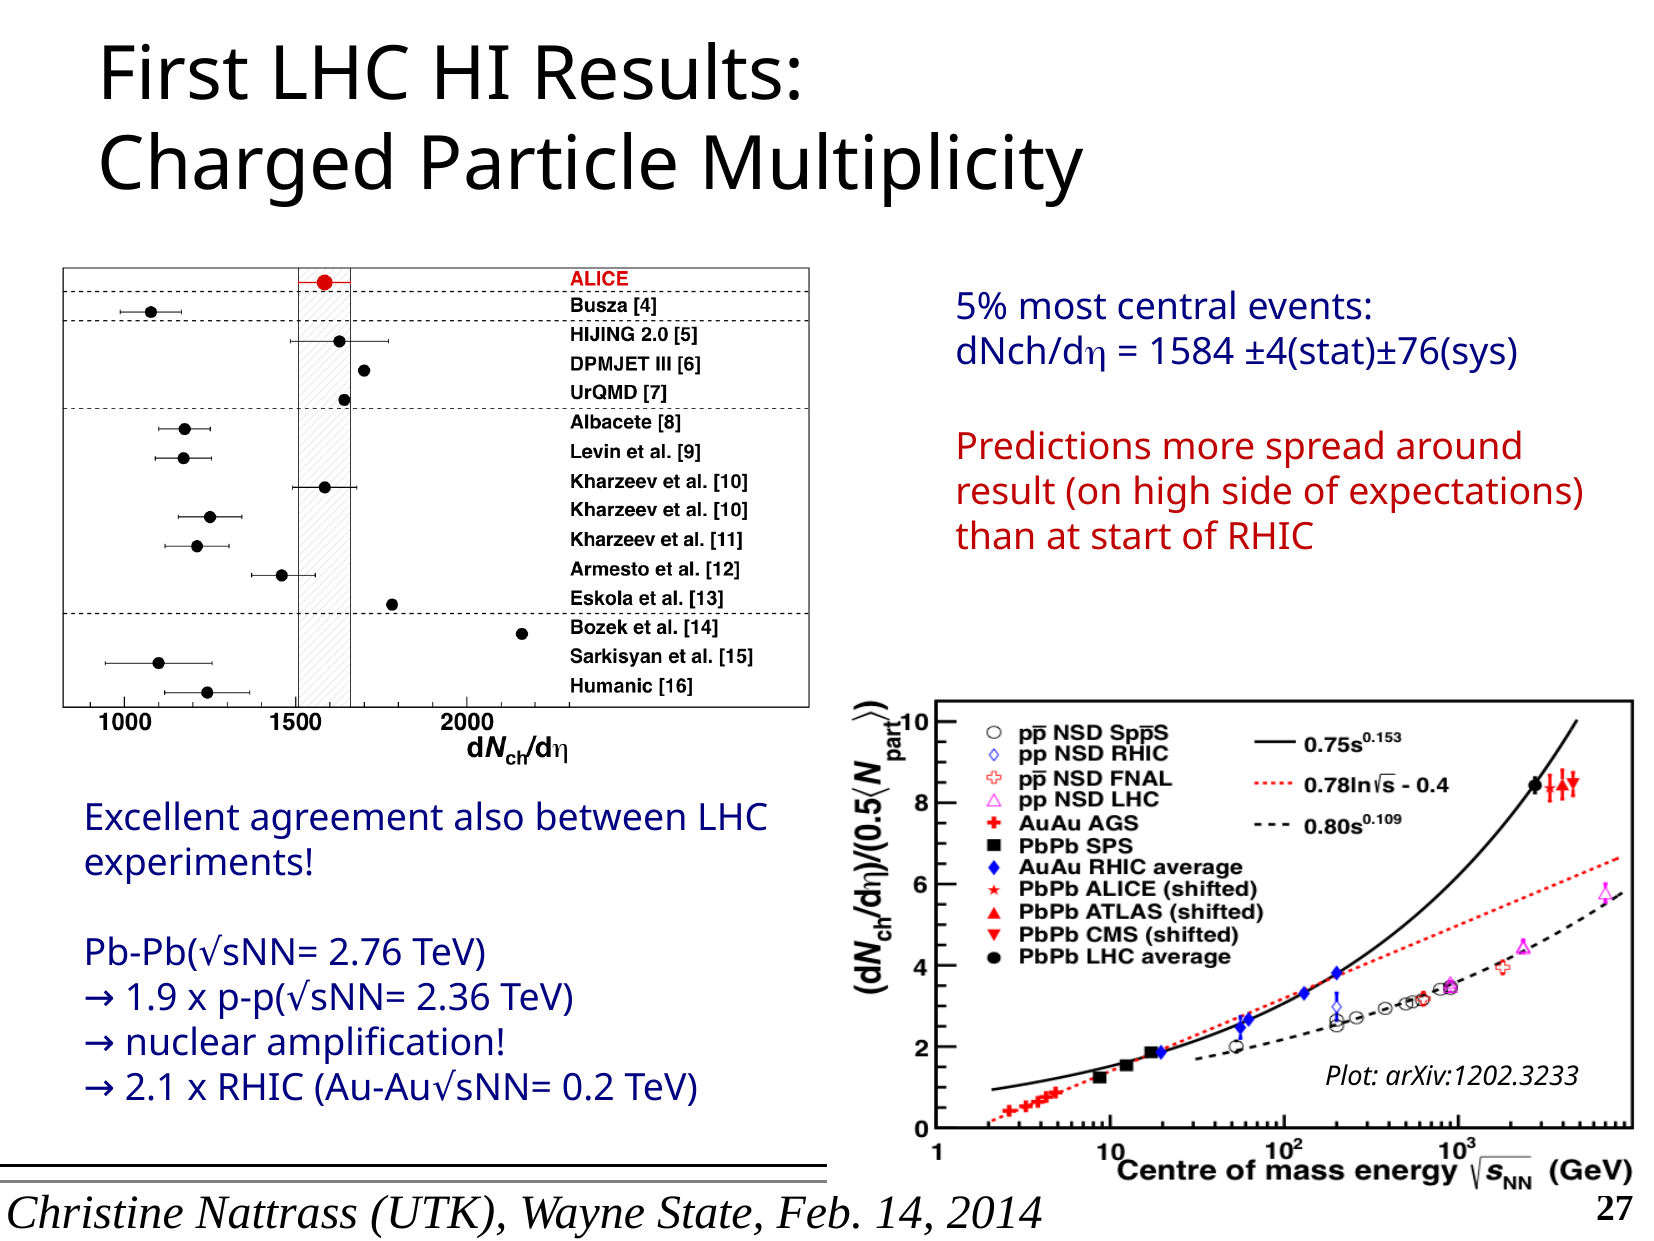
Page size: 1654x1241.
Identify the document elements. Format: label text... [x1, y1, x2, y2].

picture [55, 186, 817, 846]
text_box 5% most central events: dNch/dh = 1584 ±4(stat)±76(sys) Predictions more spread around result (on high side of expectations) than at start of RHIC [941, 275, 1641, 564]
text_box Plot: arXiv:1202.3233 [1314, 1053, 1590, 1097]
picture [827, 681, 1654, 1196]
title First LHC HI Results: Charged Particle Multiplicity [82, 2, 1571, 227]
text_box Excellent agreement also between LHC experiments! Pb-Pb(√sNN= 2.76 TeV) → 1.9 x p-p(√sNN= 2.36 TeV) → nuclear amplification! → 2.1 x RHIC (Au-Au√sNN= 0.2 TeV) [70, 786, 827, 1116]
